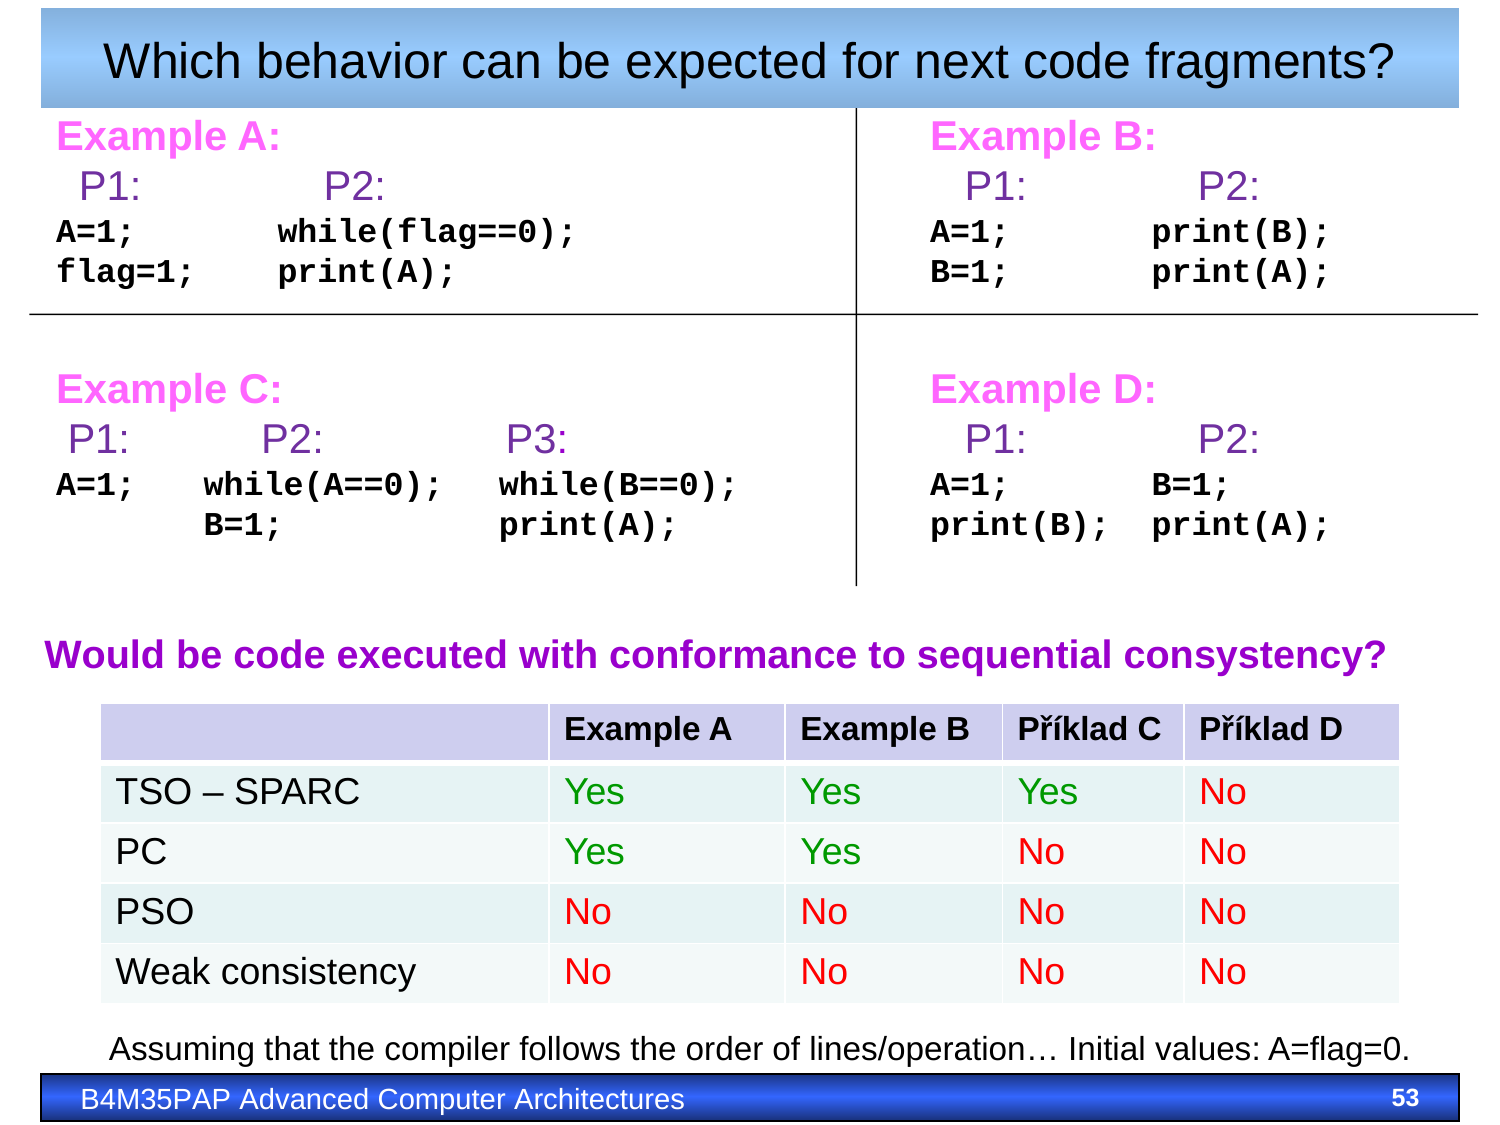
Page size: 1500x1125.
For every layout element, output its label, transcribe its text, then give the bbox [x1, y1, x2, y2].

table_cell Yes [550, 824, 784, 882]
text_box Example B: P1: P2: A=1; print(B); B=1; print(A); [915, 101, 1479, 297]
table_cell Weak consistency [101, 944, 548, 1003]
table_cell Yes [786, 824, 1002, 882]
table_cell TSO – SPARC [101, 766, 548, 822]
text_box Example D: P1: P2: A=1; B=1; print(B); print(A); [915, 354, 1479, 550]
table_header Example B [786, 705, 1002, 760]
table_cell No [1003, 824, 1183, 882]
table_cell PSO [101, 884, 548, 943]
table_cell No [1185, 884, 1399, 943]
title Which behavior can be expected for next code fragments? [41, 8, 1459, 108]
table_cell Yes [550, 766, 784, 822]
table_cell No [550, 944, 784, 1003]
table_cell No [1185, 944, 1399, 1003]
table_header [101, 705, 548, 760]
text_box Example A: P1: P2: A=1; while(flag==0); flag=1; print(A); [41, 108, 715, 297]
table_header Příklad C [1003, 705, 1183, 760]
text_box Assuming that the compiler follows the order of lines/operation… Initial values: A=flag=0. [94, 1020, 1428, 1075]
table_cell Yes [786, 766, 1002, 822]
table_cell No [786, 944, 1002, 1003]
table_cell No [1185, 824, 1399, 882]
table_cell No [786, 884, 1002, 943]
table_header Example A [550, 705, 784, 760]
table_cell No [1185, 766, 1399, 822]
list Would be code executed with conformance to sequential consystency? [29, 621, 1436, 705]
table_cell Yes [1003, 766, 1183, 822]
text_box Example C: P1: P2: P3: A=1; while(A==0); while(B==0); B=1; print(A); [41, 354, 798, 550]
table_cell PC [101, 824, 548, 882]
table_cell No [1003, 884, 1183, 943]
table_header Příklad D [1185, 705, 1399, 760]
table_cell No [550, 884, 784, 943]
table_cell No [1003, 944, 1183, 1003]
